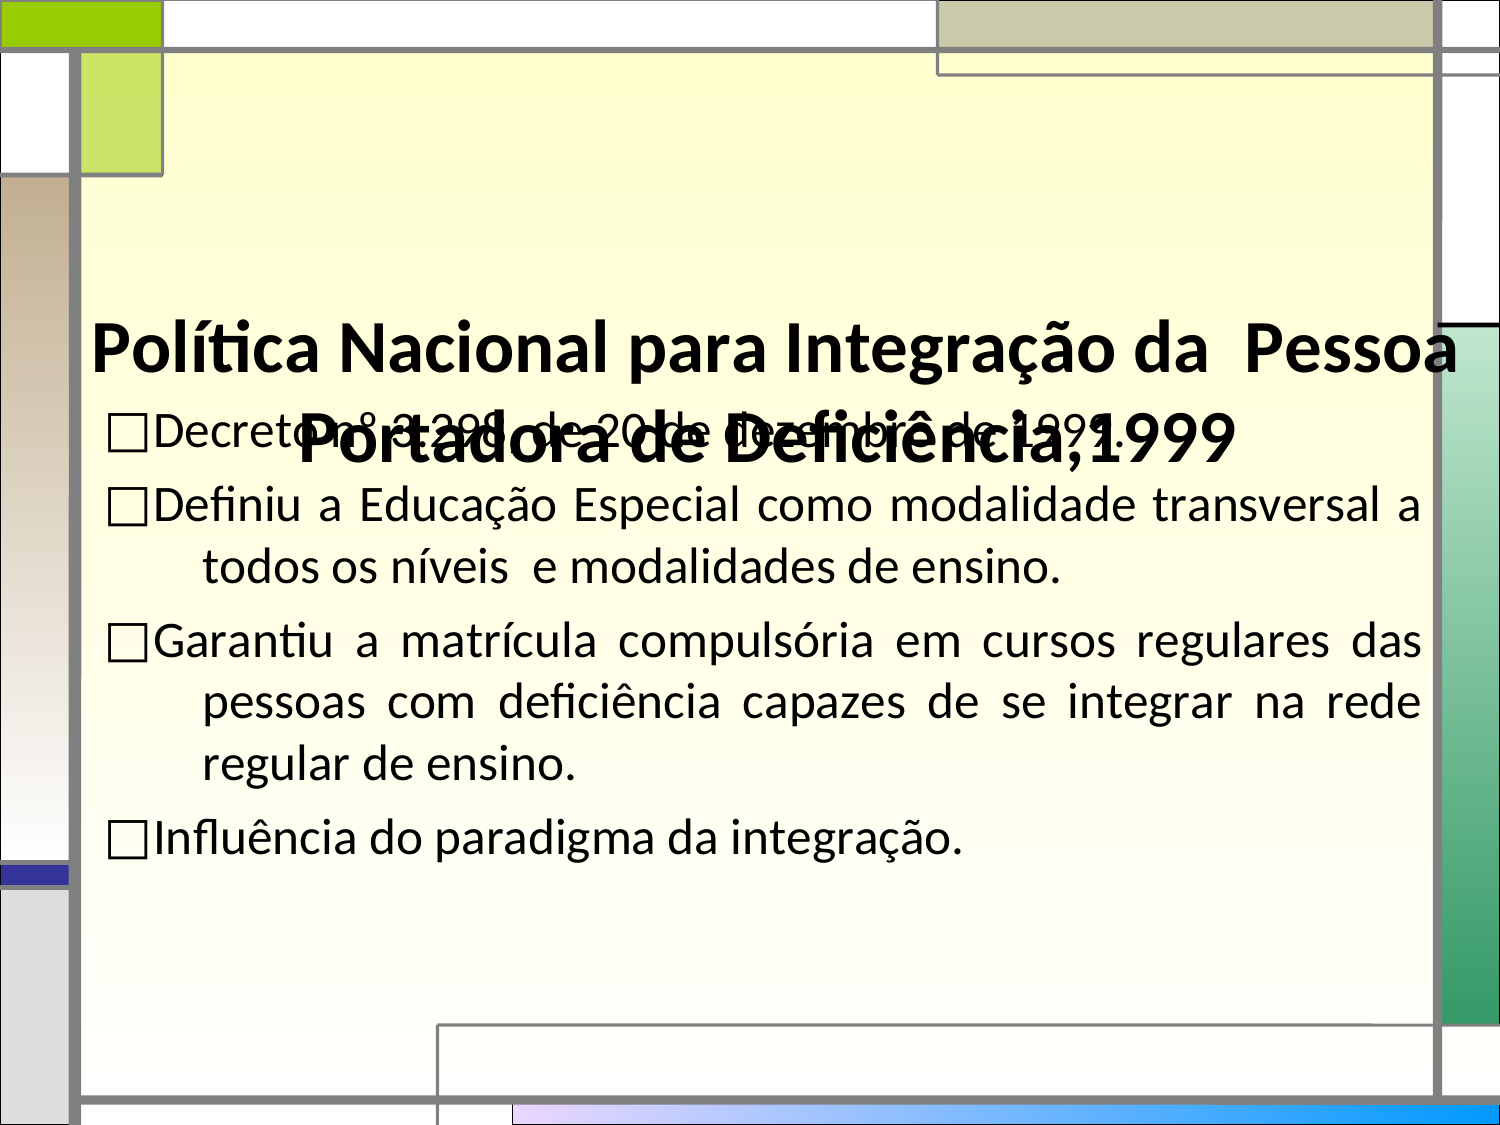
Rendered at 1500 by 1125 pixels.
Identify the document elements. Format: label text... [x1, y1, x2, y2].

list Decreto nº 3.298, de 20 de dezembro de 1999. Definiu a Educação Especial como modalidade transversal a todos os níveis e modalidades de ensino. Garantiu a matrícula compulsória em cursos regulares das pessoas com deficiência capazes de se integrar na rede regular de ensino. Influência do paradigma da integração. [88, 314, 1439, 876]
title Política Nacional para Integração da Pessoa Portadora de Deficiência,1999 [76, 90, 1477, 244]
